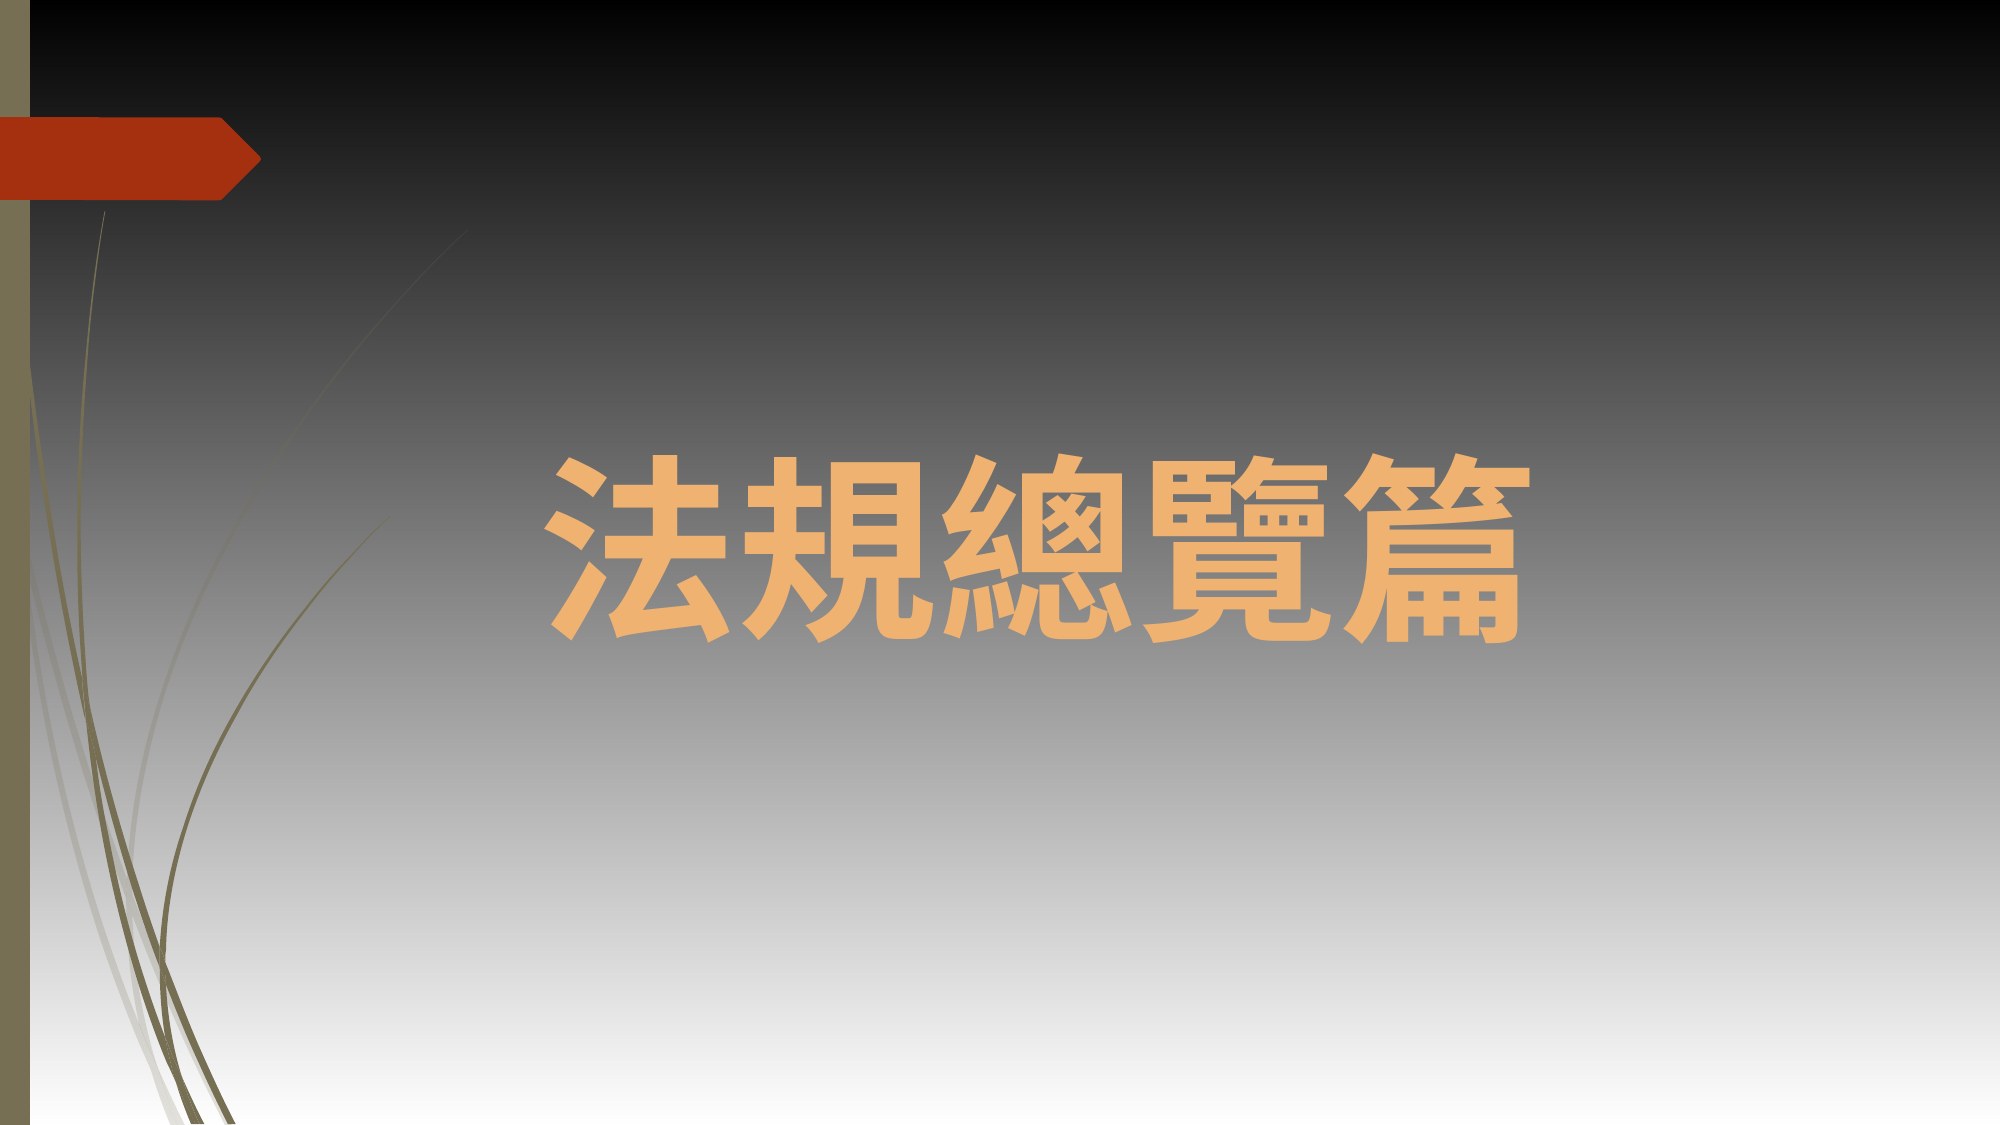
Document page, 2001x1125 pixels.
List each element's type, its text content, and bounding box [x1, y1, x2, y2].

text_box 法規總覽篇 [494, 418, 1581, 674]
